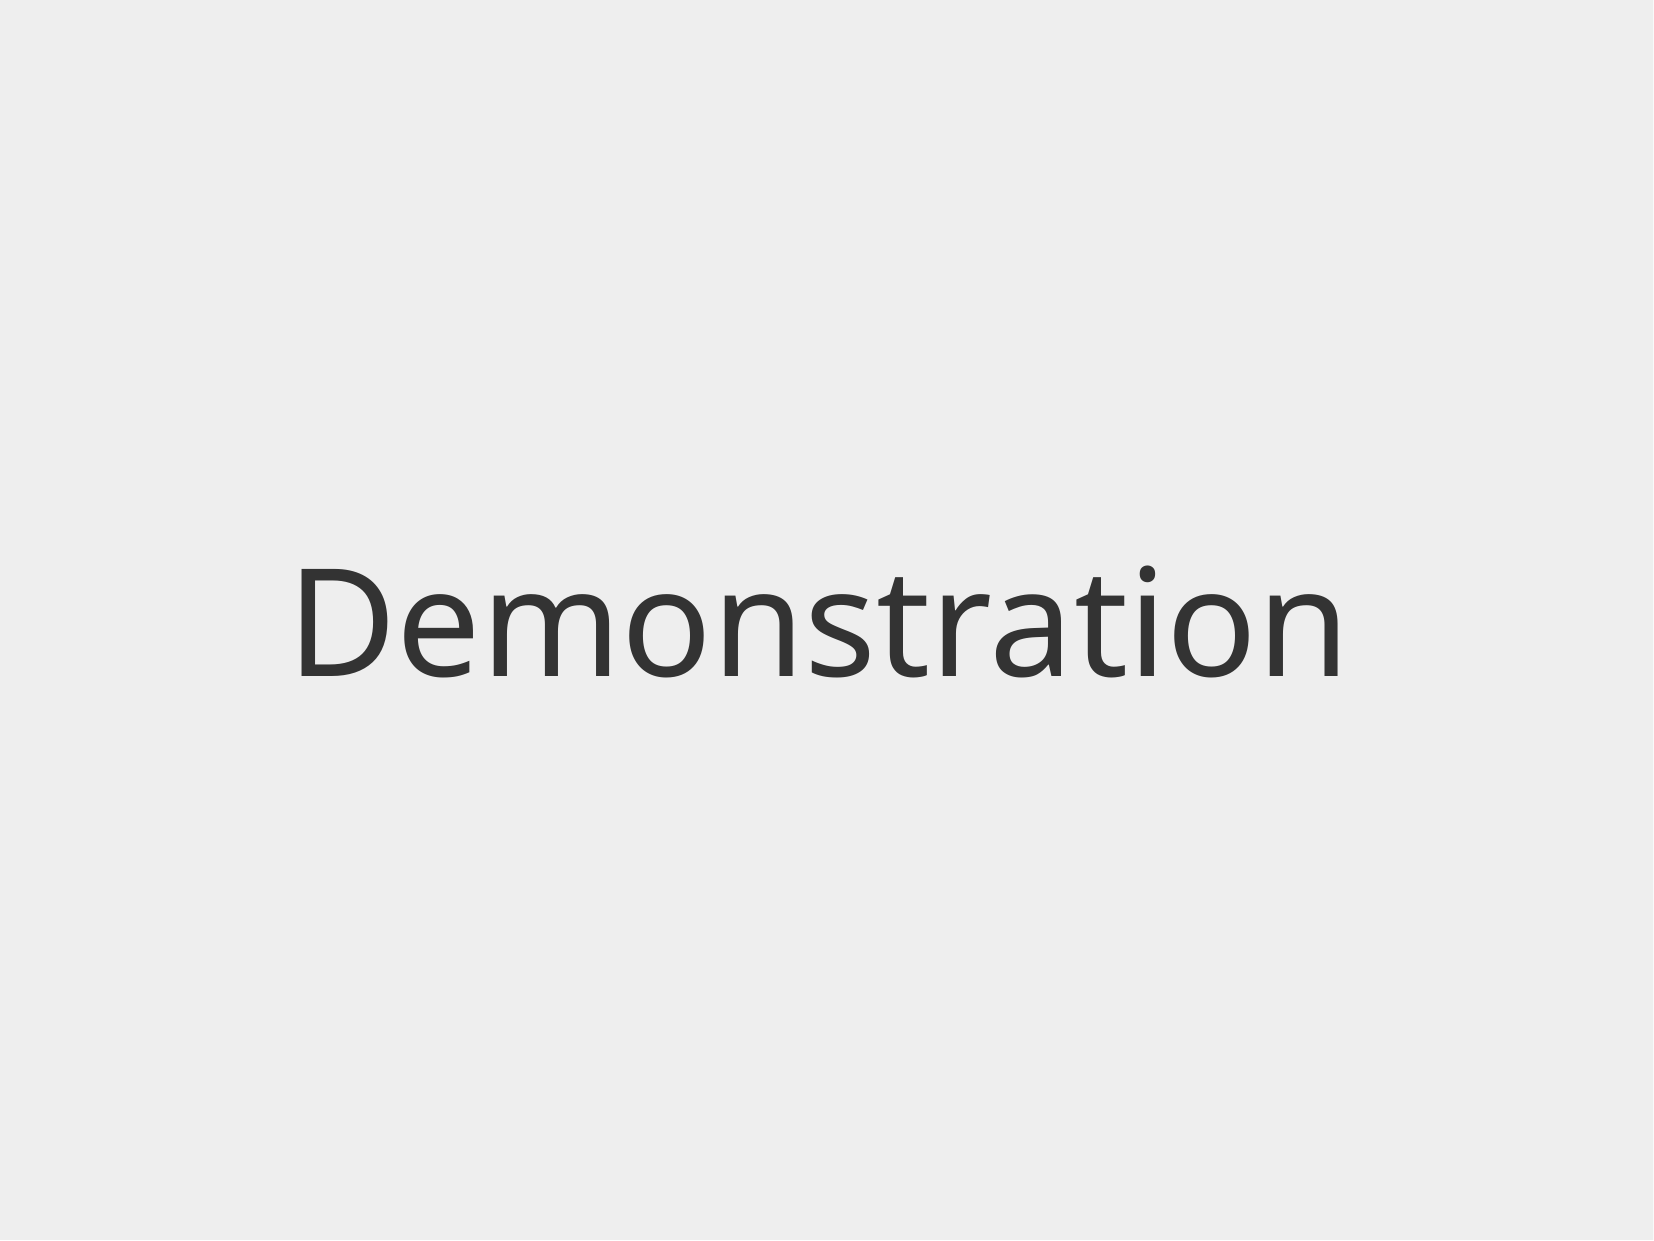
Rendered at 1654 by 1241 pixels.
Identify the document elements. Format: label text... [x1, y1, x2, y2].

title Demonstration [74, 524, 1564, 713]
